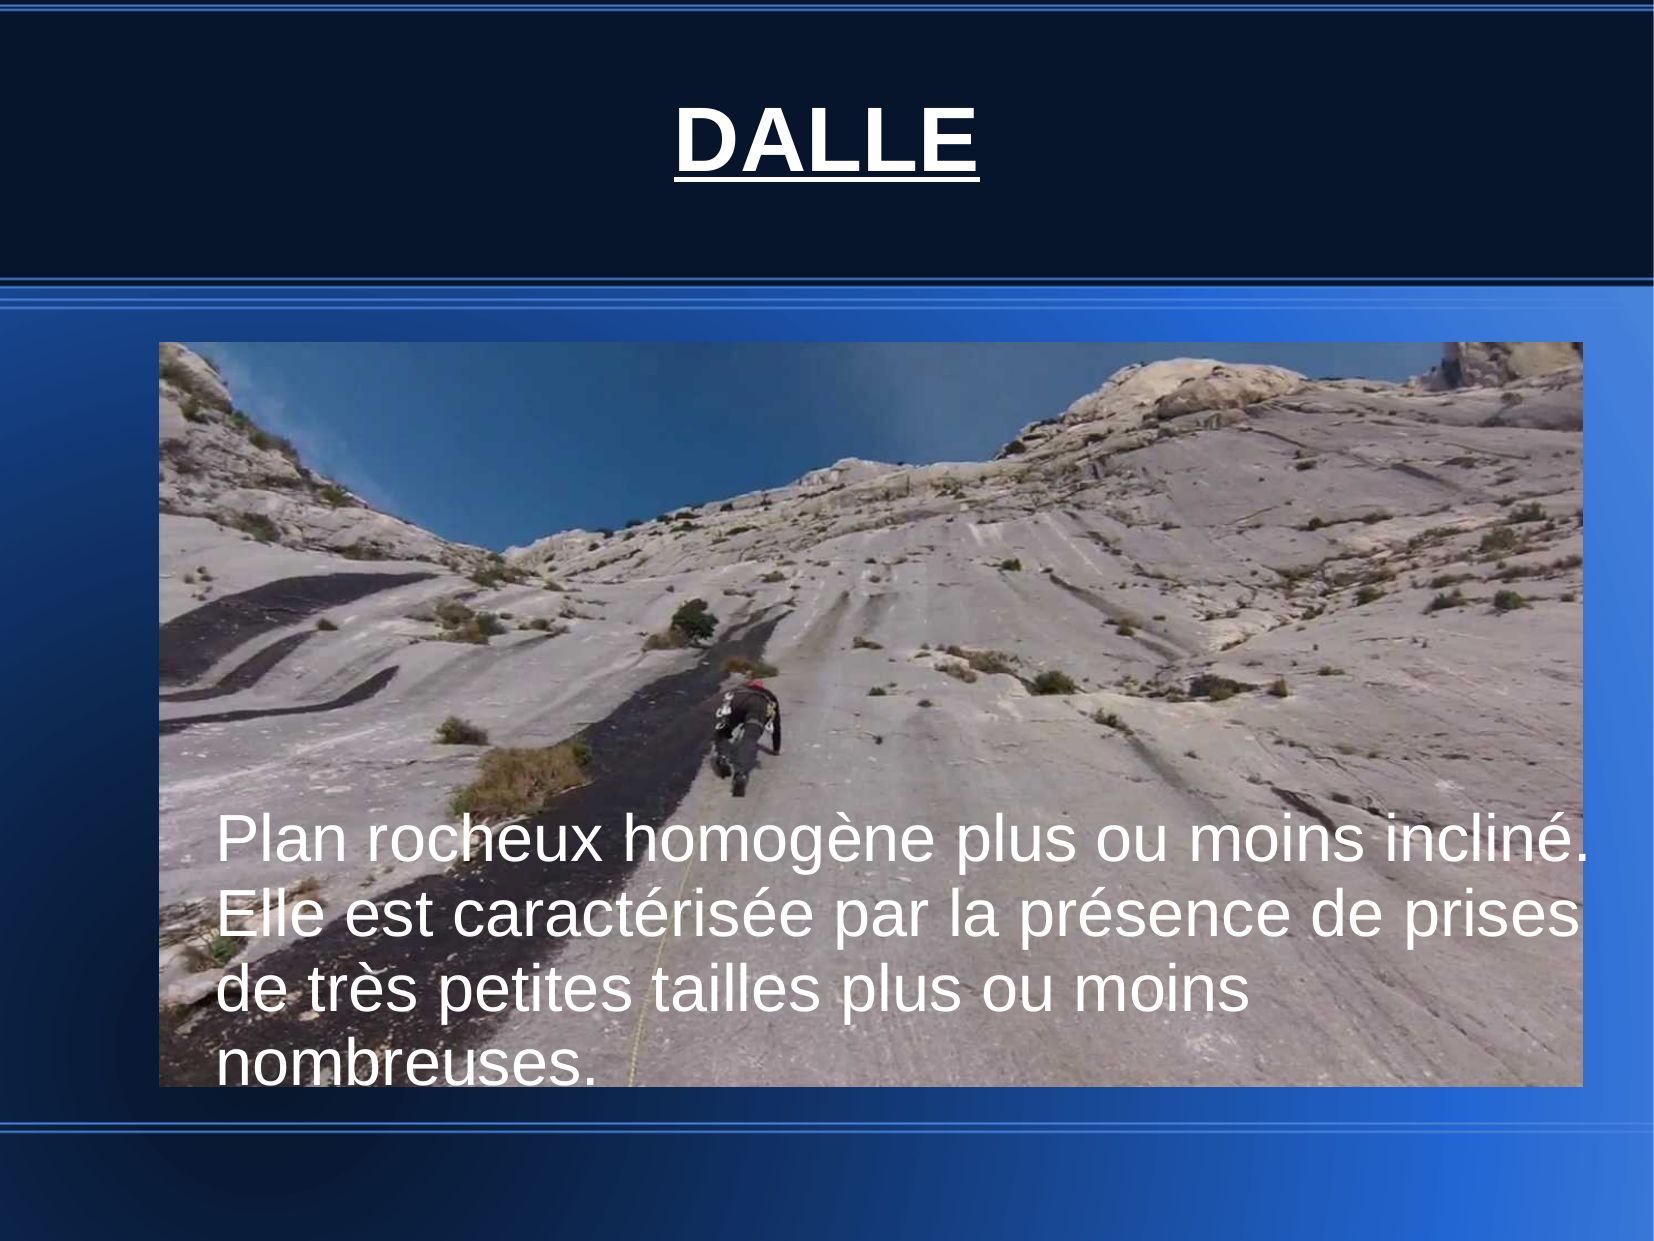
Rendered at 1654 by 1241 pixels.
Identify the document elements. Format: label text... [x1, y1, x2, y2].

title DALLE [59, 61, 1595, 219]
list Plan rocheux homogène plus ou moins incliné. Elle est caractérisée par la présence de prises de très petites tailles plus ou moins nombreuses. [144, 801, 1627, 1241]
picture [0, 0, 1654, 1241]
